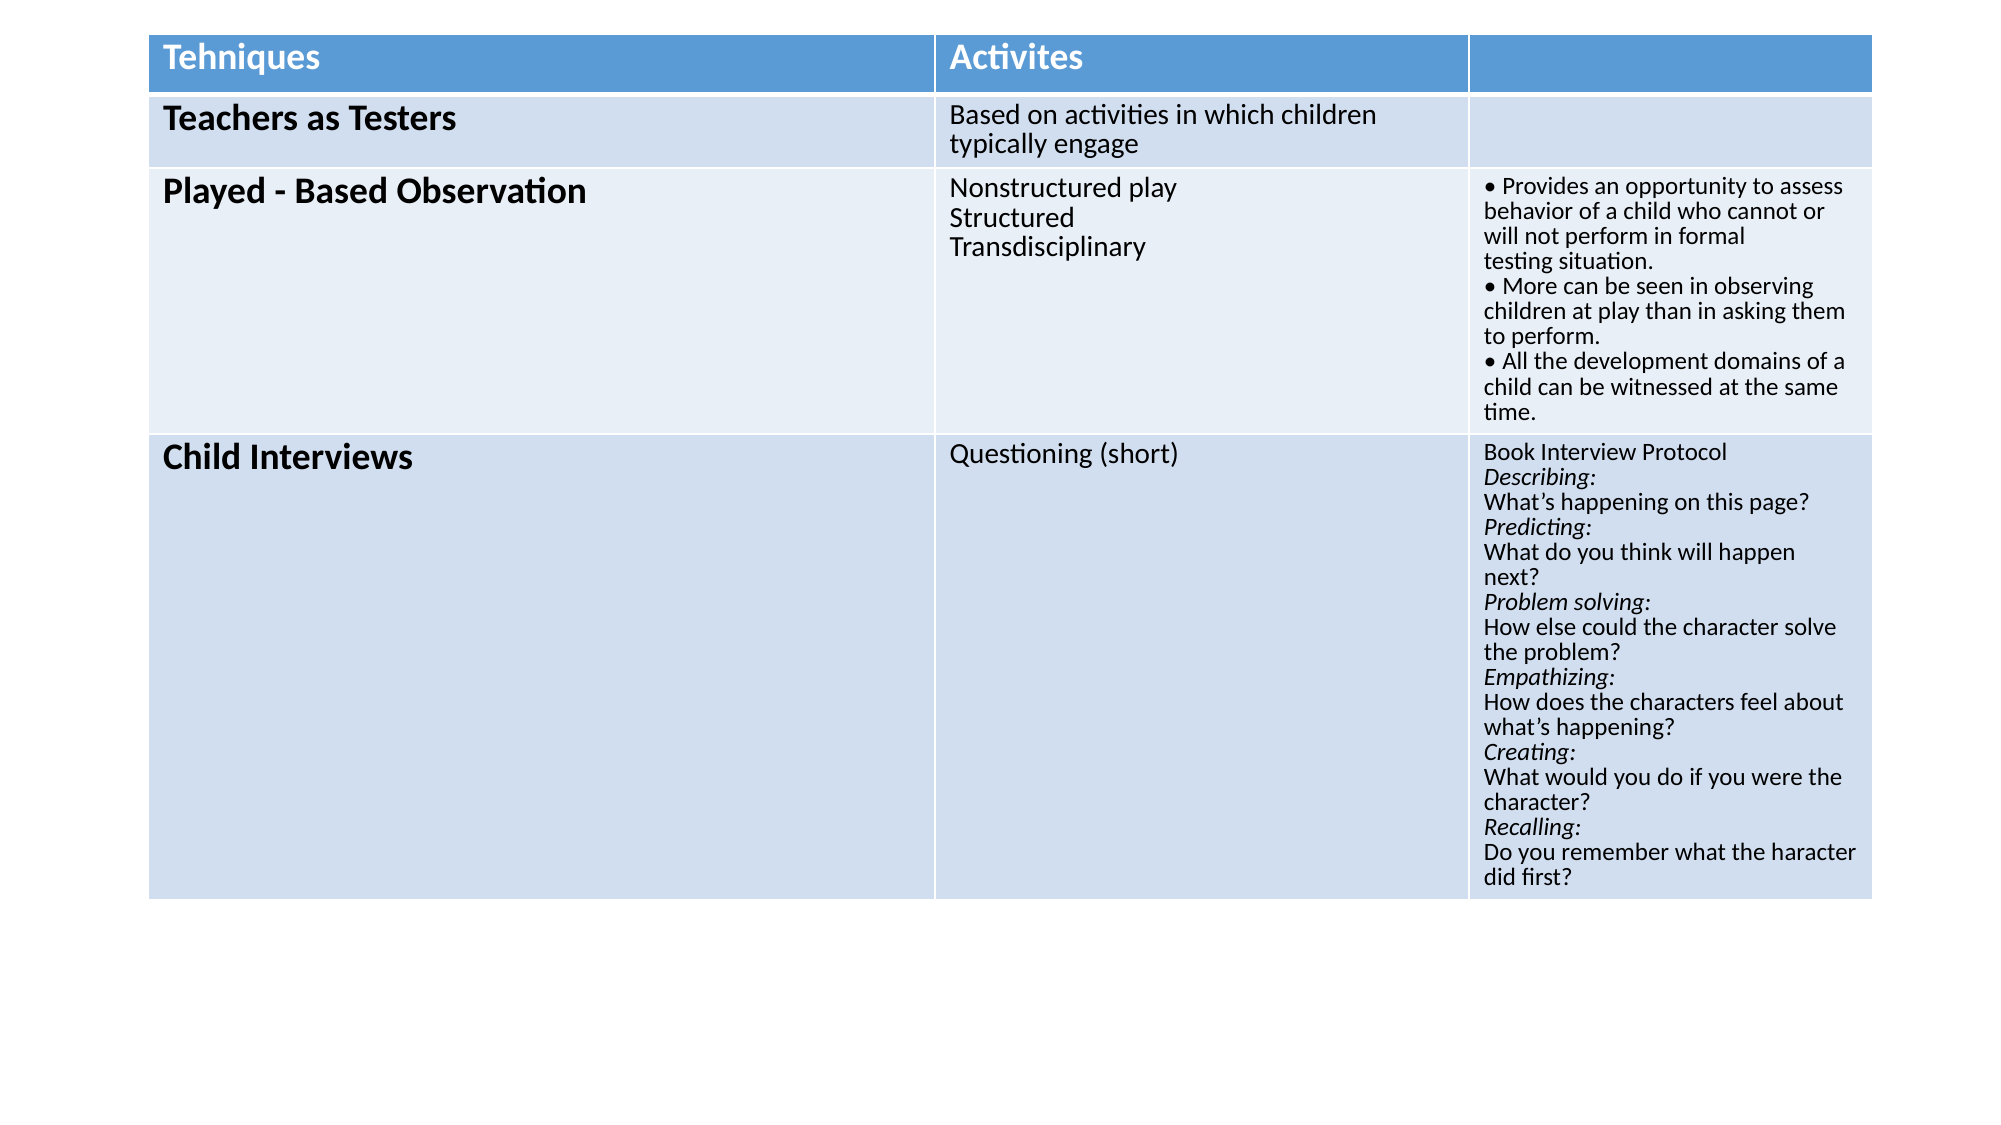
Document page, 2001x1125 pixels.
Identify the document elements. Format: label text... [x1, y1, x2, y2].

table_cell • Provides an opportunity to assess behavior of a child who cannot or will not perform in formal testing situation. • More can be seen in observing children at play than in asking them to perform. • All the development domains of a child can be witnessed at the same time. [1470, 169, 1872, 433]
table_cell Book Interview Protocol Describing: What’s happening on this page? Predicting: What do you think will happen next? Problem solving: How else could the character solve the problem? Empathizing: How does the characters feel about what’s happening? Creating: What would you do if you were the character? Recalling: Do you remember what the haracter did first? [1470, 435, 1872, 899]
table_cell [1470, 97, 1872, 167]
table_header [1470, 35, 1872, 92]
table_cell Based on activities in which children typically engage [936, 97, 1468, 167]
table_cell Nonstructured play Structured Transdisciplinary [936, 169, 1468, 433]
table_header Tehniques [149, 35, 934, 92]
table_cell Questioning (short) [936, 435, 1468, 899]
table_cell Played - Based Observation [149, 169, 934, 433]
table_header Activites [936, 35, 1468, 92]
table_cell Teachers as Testers [149, 97, 934, 167]
table_cell Child Interviews [149, 435, 934, 899]
